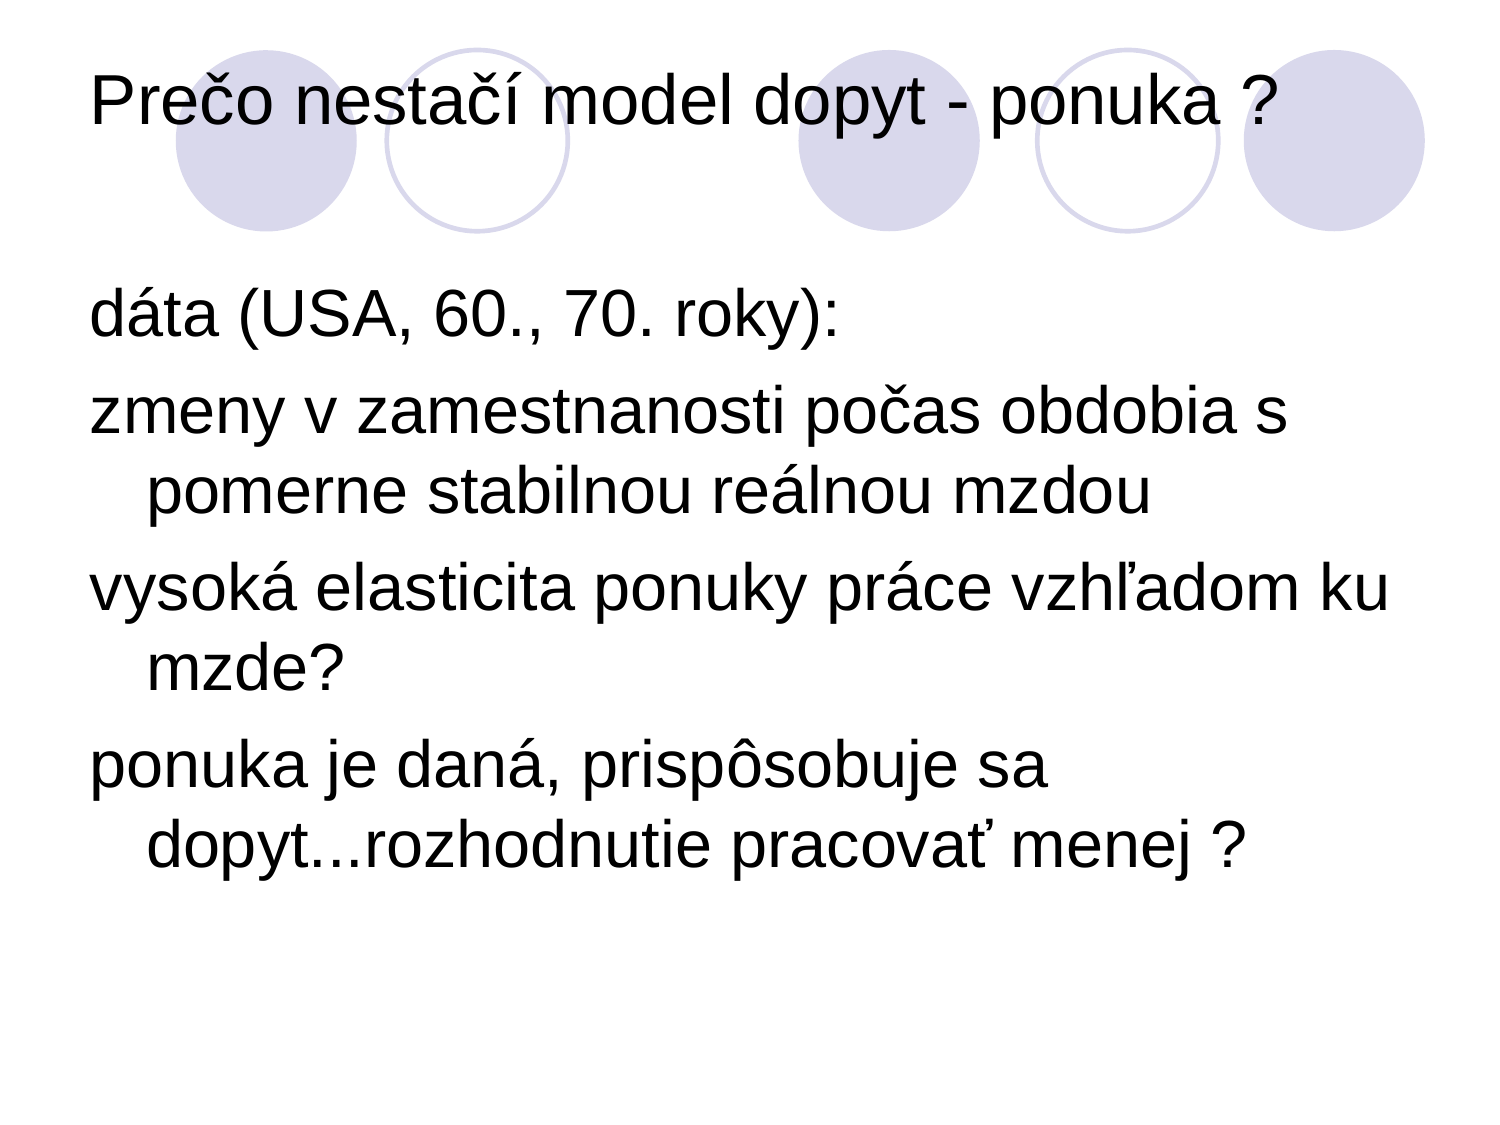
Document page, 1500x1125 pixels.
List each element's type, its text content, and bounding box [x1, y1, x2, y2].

list dáta (USA, 60., 70. roky): zmeny v zamestnanosti počas obdobia s pomerne stabilnou reálnou mzdou vysoká elasticita ponuky práce vzhľadom ku mzde? ponuka je daná, prispôsobuje sa dopyt...rozhodnutie pracovať menej ? [75, 262, 1426, 1006]
title Prečo nestačí model dopyt - ponuka ? [75, 45, 1426, 233]
